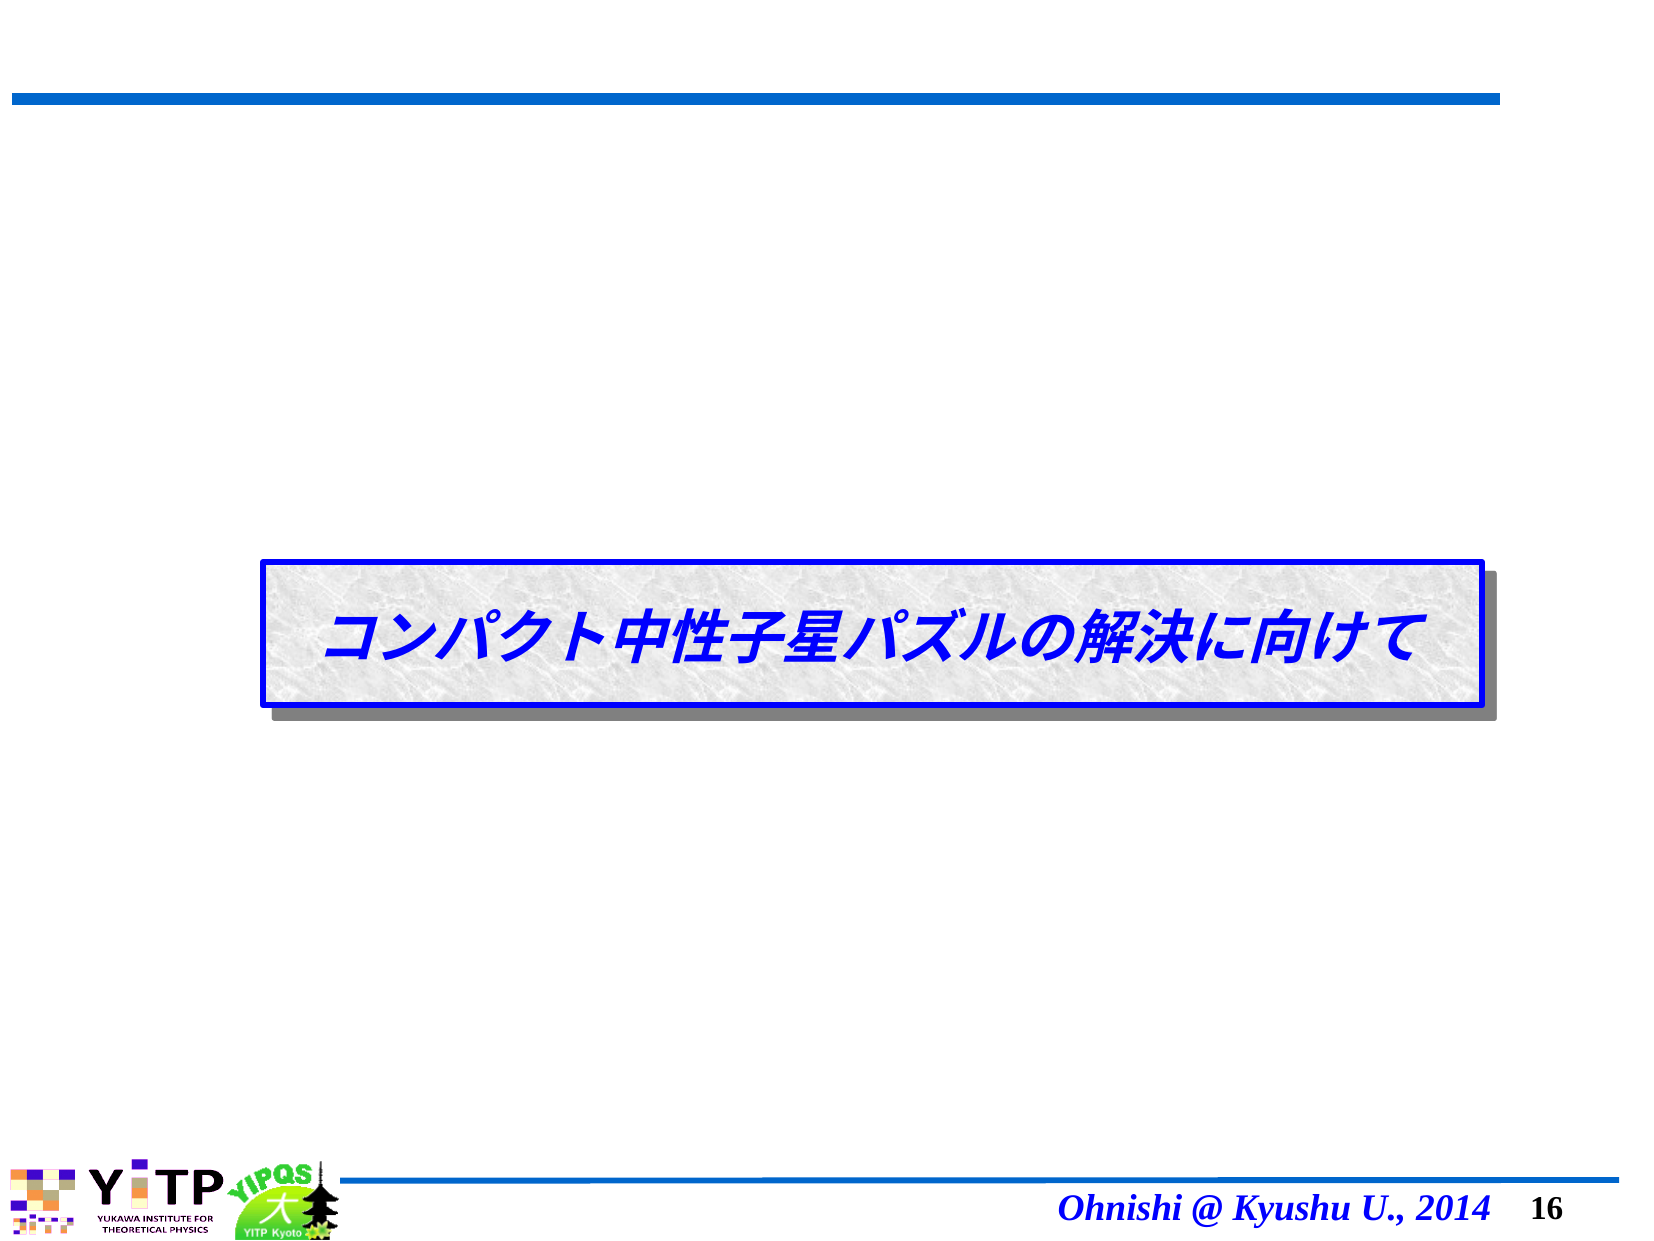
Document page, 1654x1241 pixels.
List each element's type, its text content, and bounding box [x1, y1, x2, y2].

text_box コンパクト中性子星パズルの解決に向けて [262, 561, 1421, 680]
picture [0, 1154, 340, 1241]
picture [266, 565, 1479, 702]
